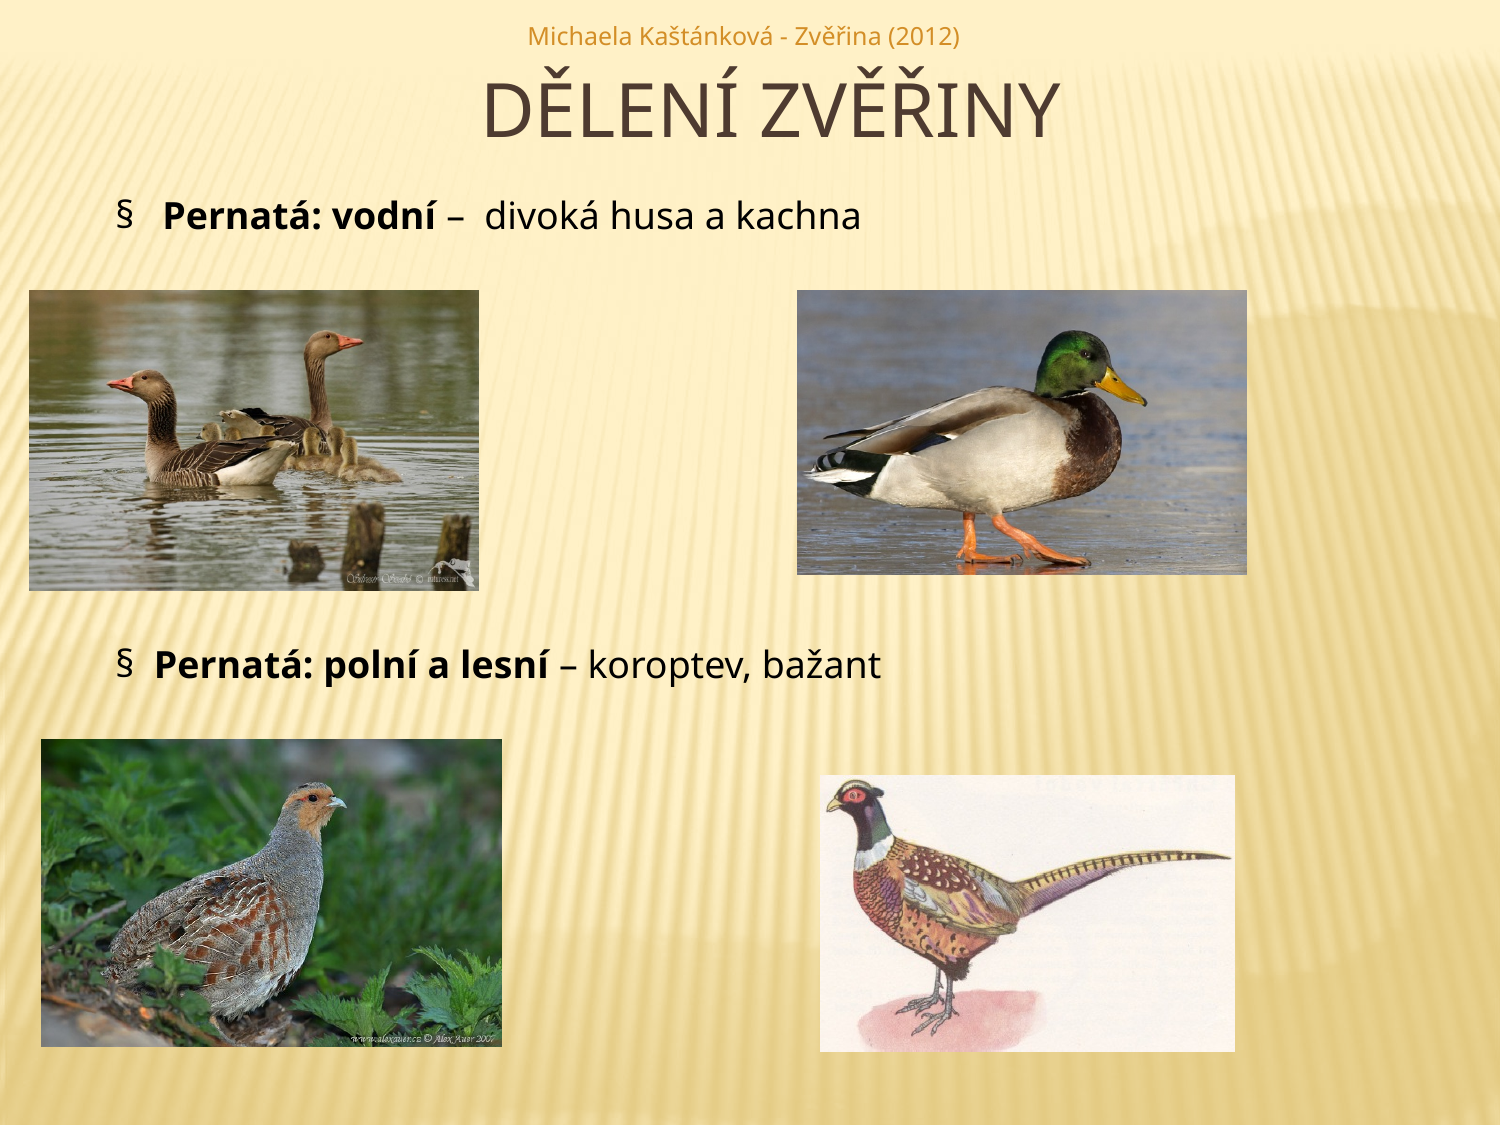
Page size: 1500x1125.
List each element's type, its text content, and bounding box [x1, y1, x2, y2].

subtitle [17, 196, 1465, 1106]
text_box Pernatá: polní a lesní – koroptev, bažant [100, 633, 807, 694]
picture [820, 775, 1235, 1052]
title dělení zvěřiny [76, 54, 1465, 185]
text_box Michaela Kaštánková - Zvěřina (2012) [512, 12, 1459, 60]
text_box Pernatá: vodní – divoká husa a kachna [100, 184, 808, 246]
picture [797, 290, 1247, 575]
picture [29, 290, 479, 591]
picture [41, 739, 502, 1047]
